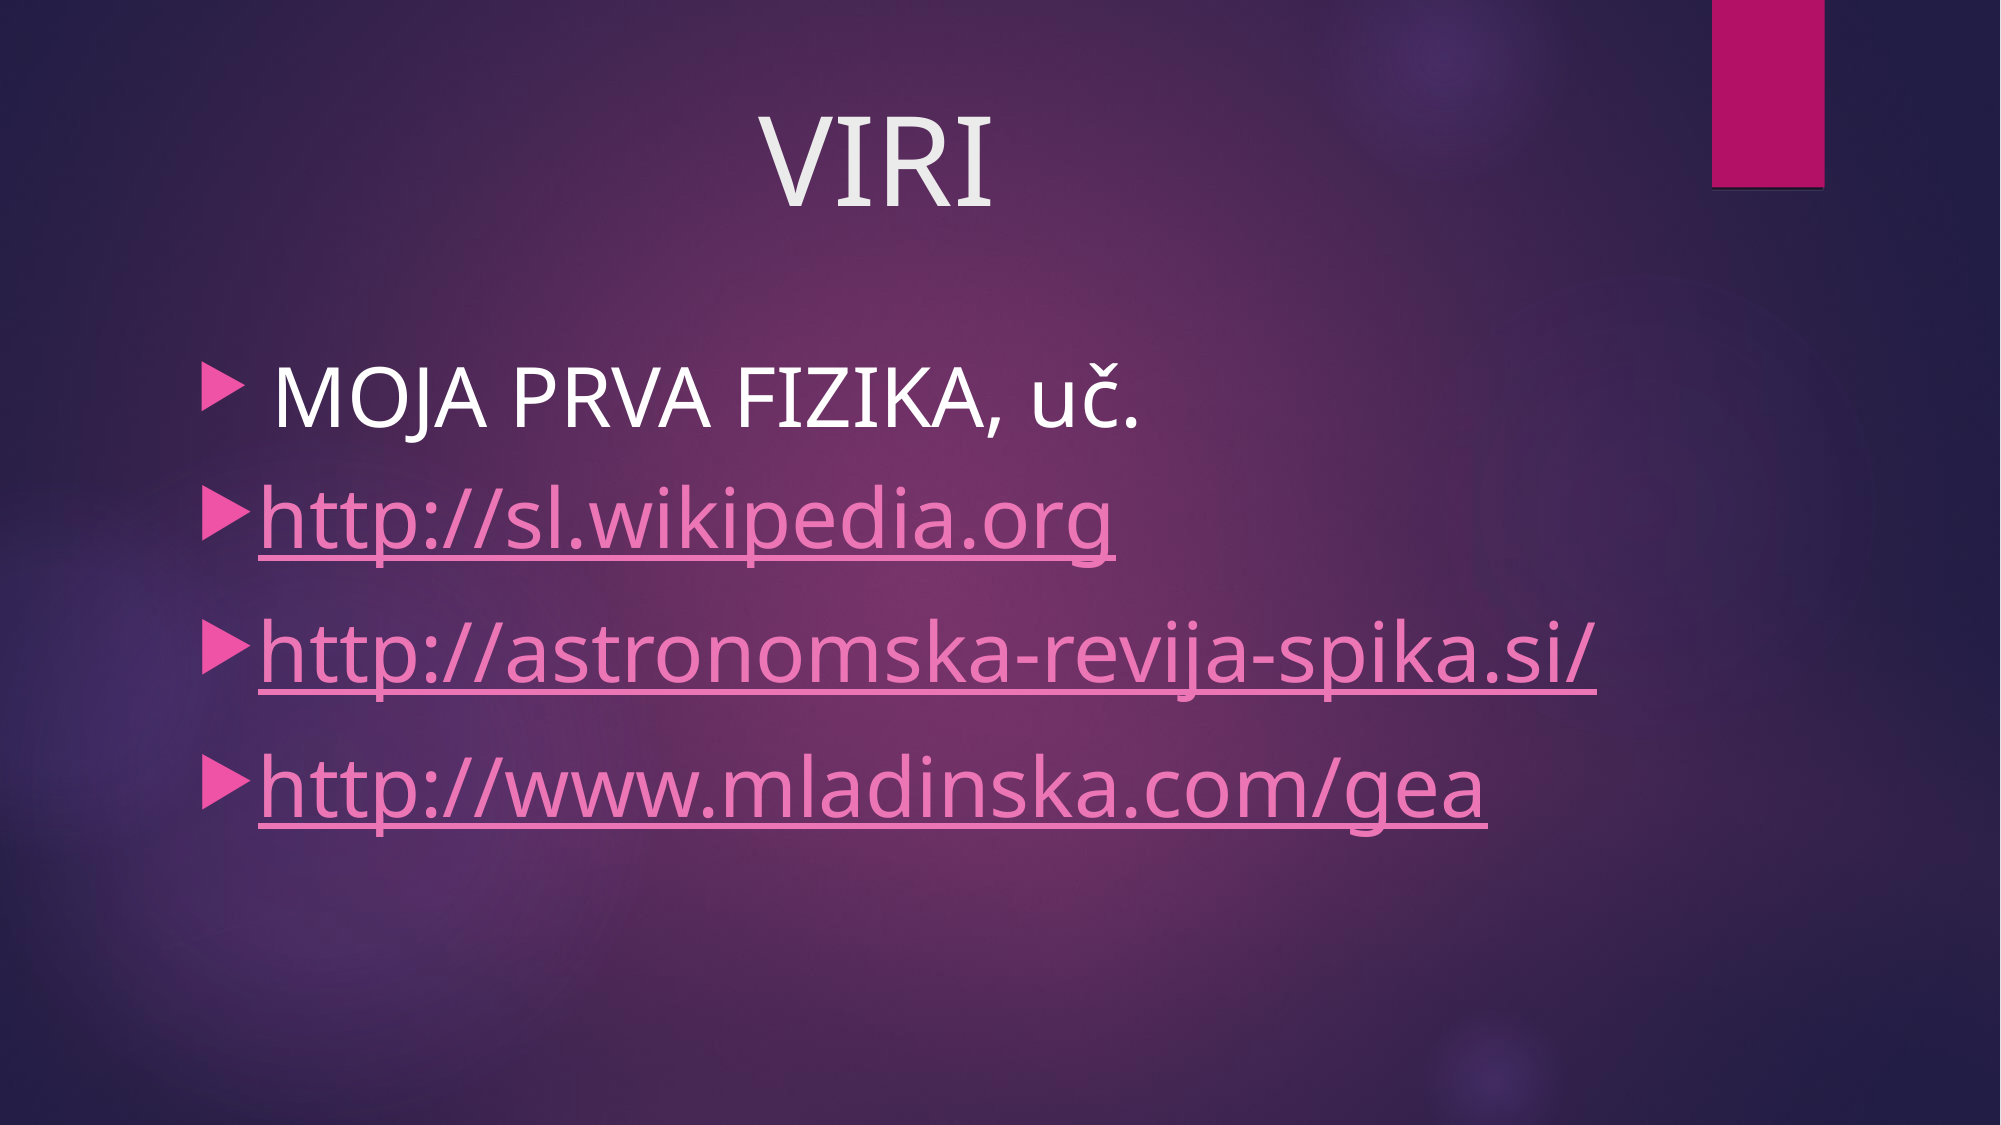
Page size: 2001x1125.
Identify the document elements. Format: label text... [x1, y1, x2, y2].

title VIRI [106, 74, 1649, 304]
picture [0, 0, 2001, 1125]
list MOJA PRVA FIZIKA, uč. http://sl.wikipedia.org http://astronomska-revija-spika.si/ http://www.mladinska.com/gea [181, 336, 1649, 1025]
